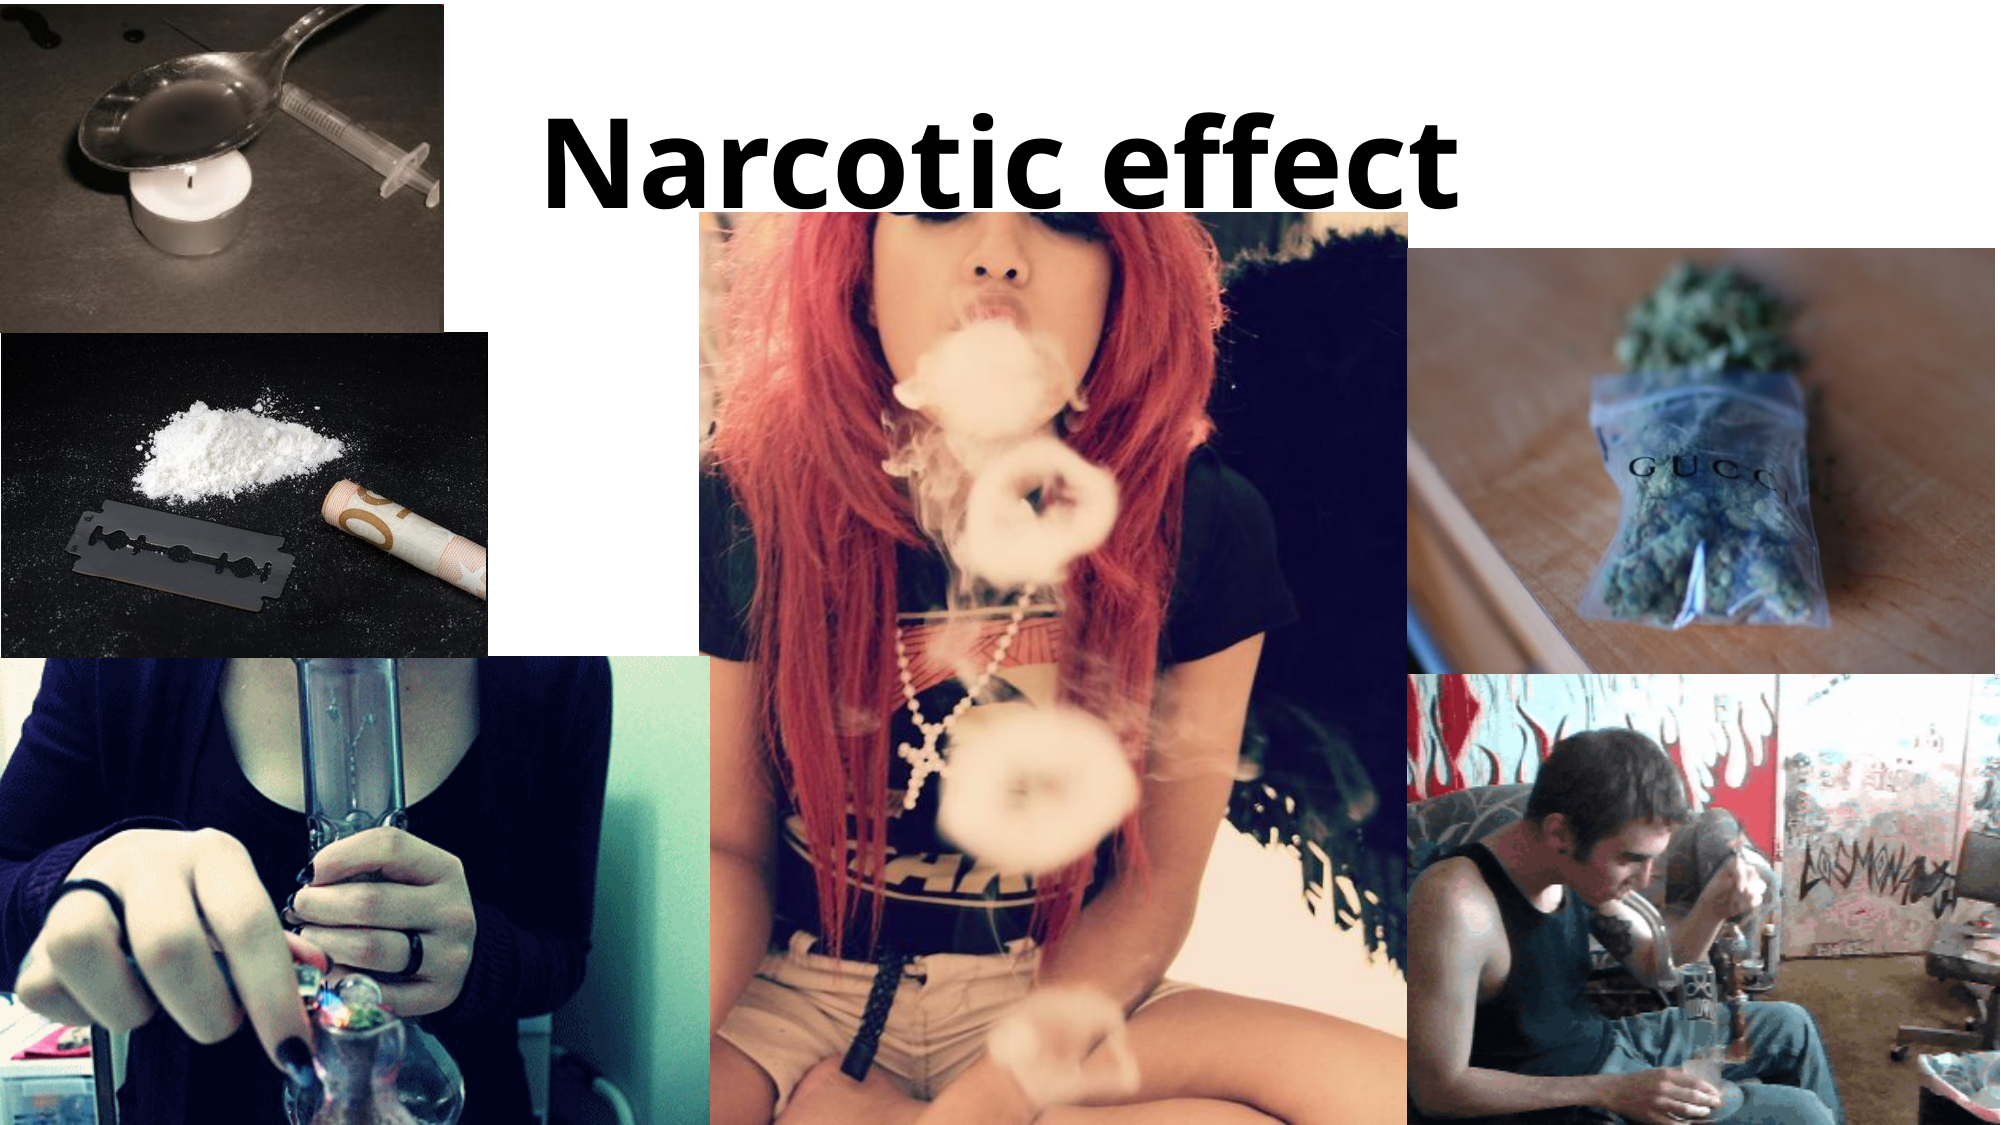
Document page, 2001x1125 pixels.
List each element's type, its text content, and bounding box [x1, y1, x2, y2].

title Narcotic effect [444, 59, 1863, 278]
picture [0, 4, 2000, 1125]
